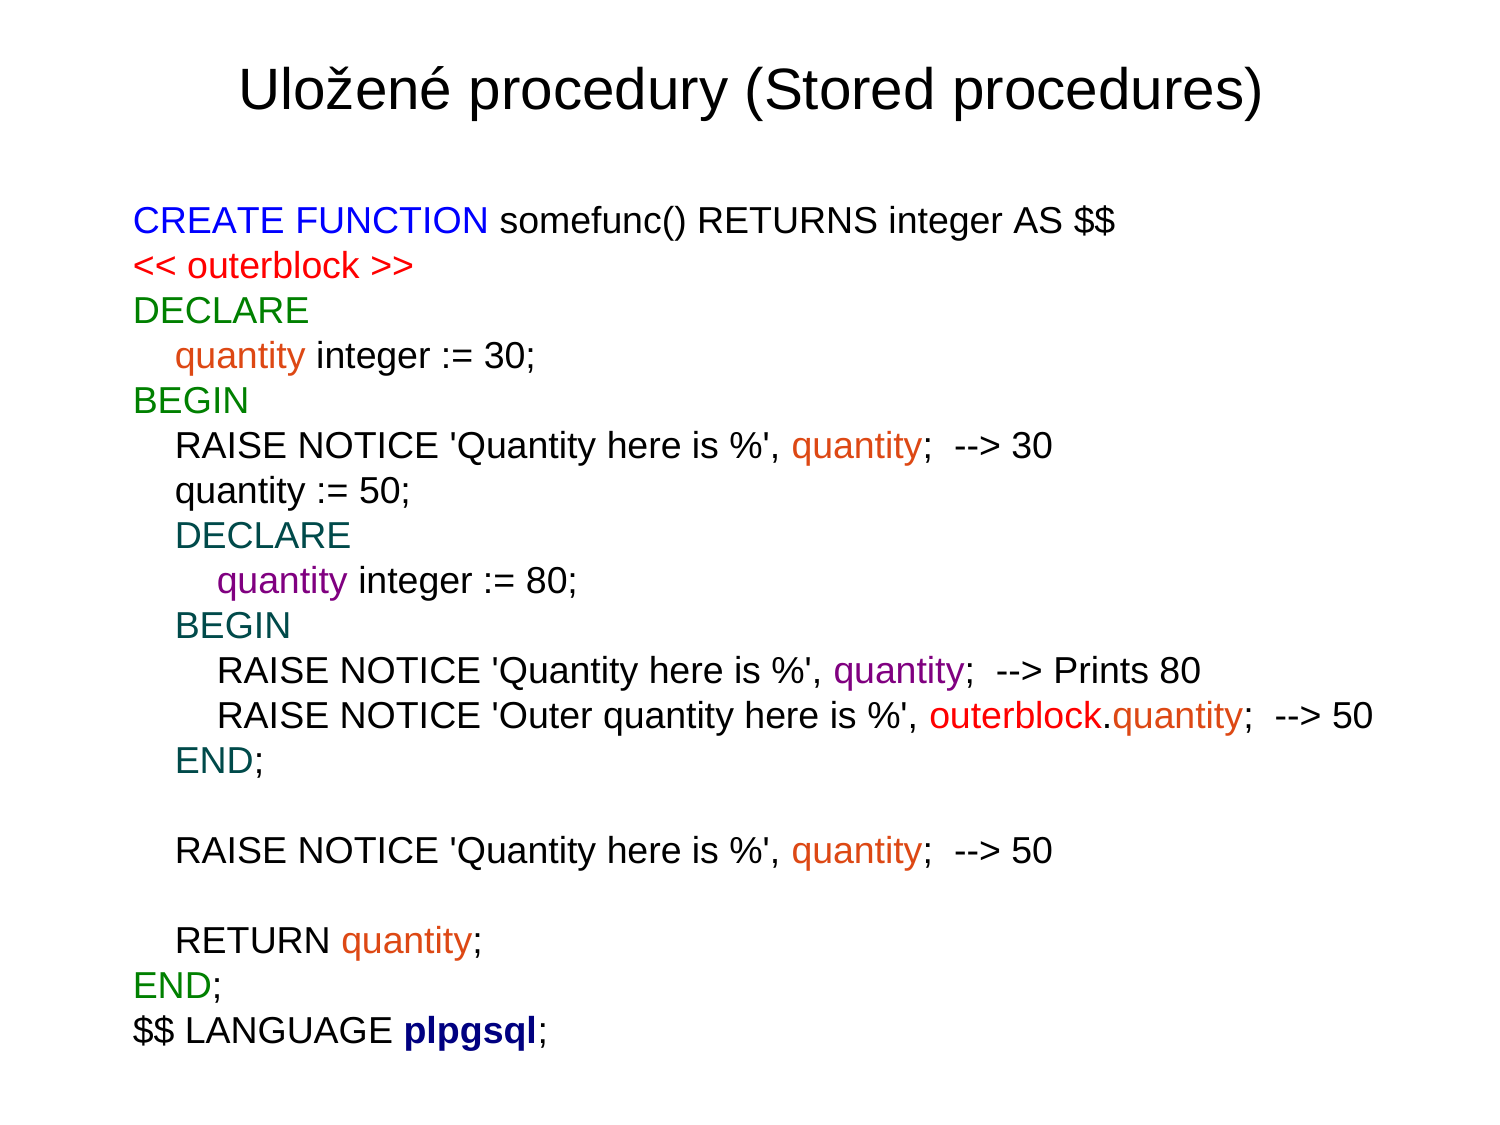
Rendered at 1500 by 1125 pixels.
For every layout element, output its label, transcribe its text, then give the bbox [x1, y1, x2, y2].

title Uložené procedury (Stored procedures) [76, 29, 1427, 144]
text_box CREATE FUNCTION somefunc() RETURNS integer AS $$ << outerblock >> DECLARE quantity integer := 30; BEGIN RAISE NOTICE 'Quantity here is %', quantity; --> 30 quantity := 50; DECLARE quantity integer := 80; BEGIN RAISE NOTICE 'Quantity here is %', quantity; --> Prints 80 RAISE NOTICE 'Outer quantity here is %', outerblock.quantity; --> 50 END; RAISE NOTICE 'Quantity here is %', quantity; --> 50 RETURN quantity; END; $$ LANGUAGE plpgsql; [118, 188, 1406, 1104]
